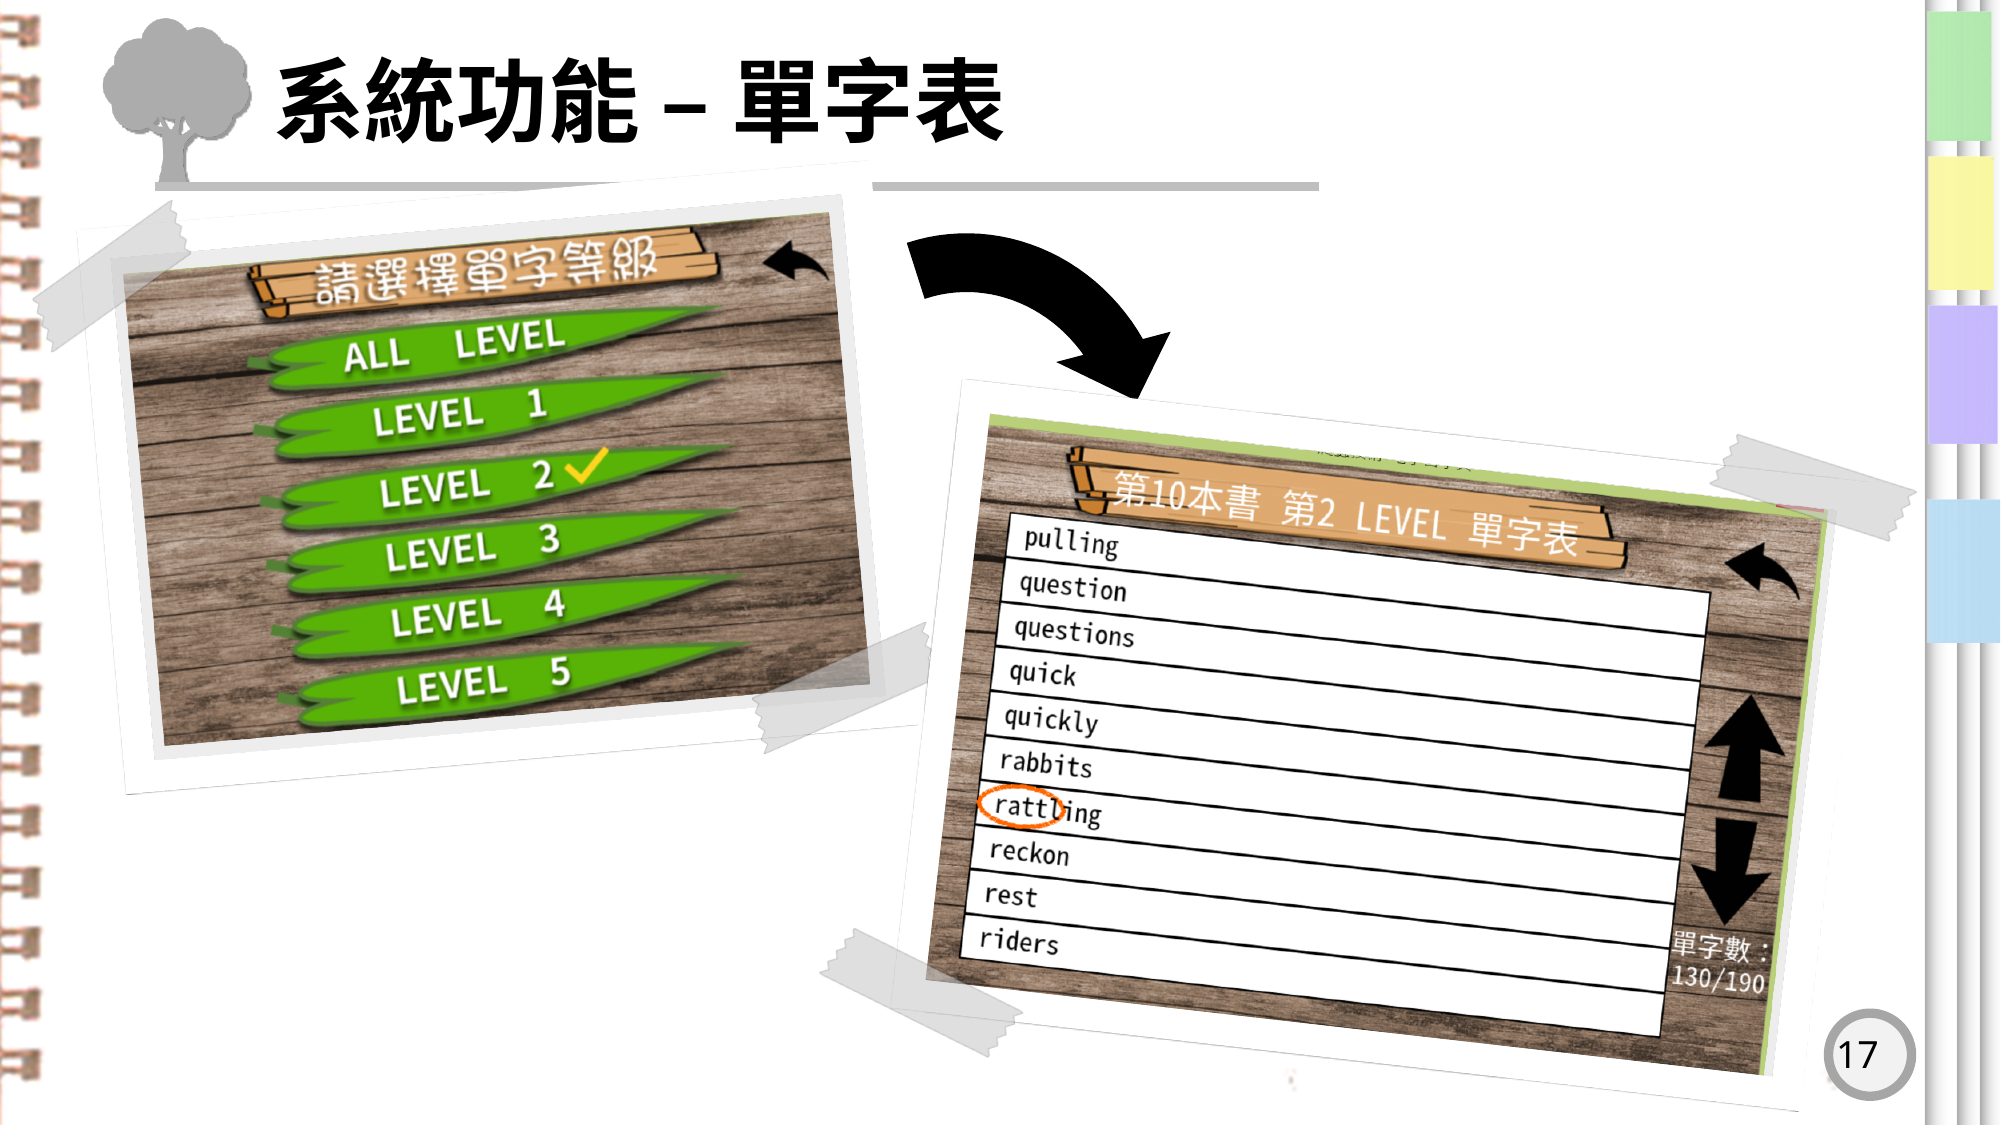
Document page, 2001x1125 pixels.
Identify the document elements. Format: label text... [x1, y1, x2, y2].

text_box 17 [1821, 1021, 1904, 1093]
text_box [908, 234, 1169, 398]
picture [20, 194, 934, 761]
title 系統功能 – 單字表 [258, 29, 1867, 183]
picture [811, 377, 1926, 1106]
